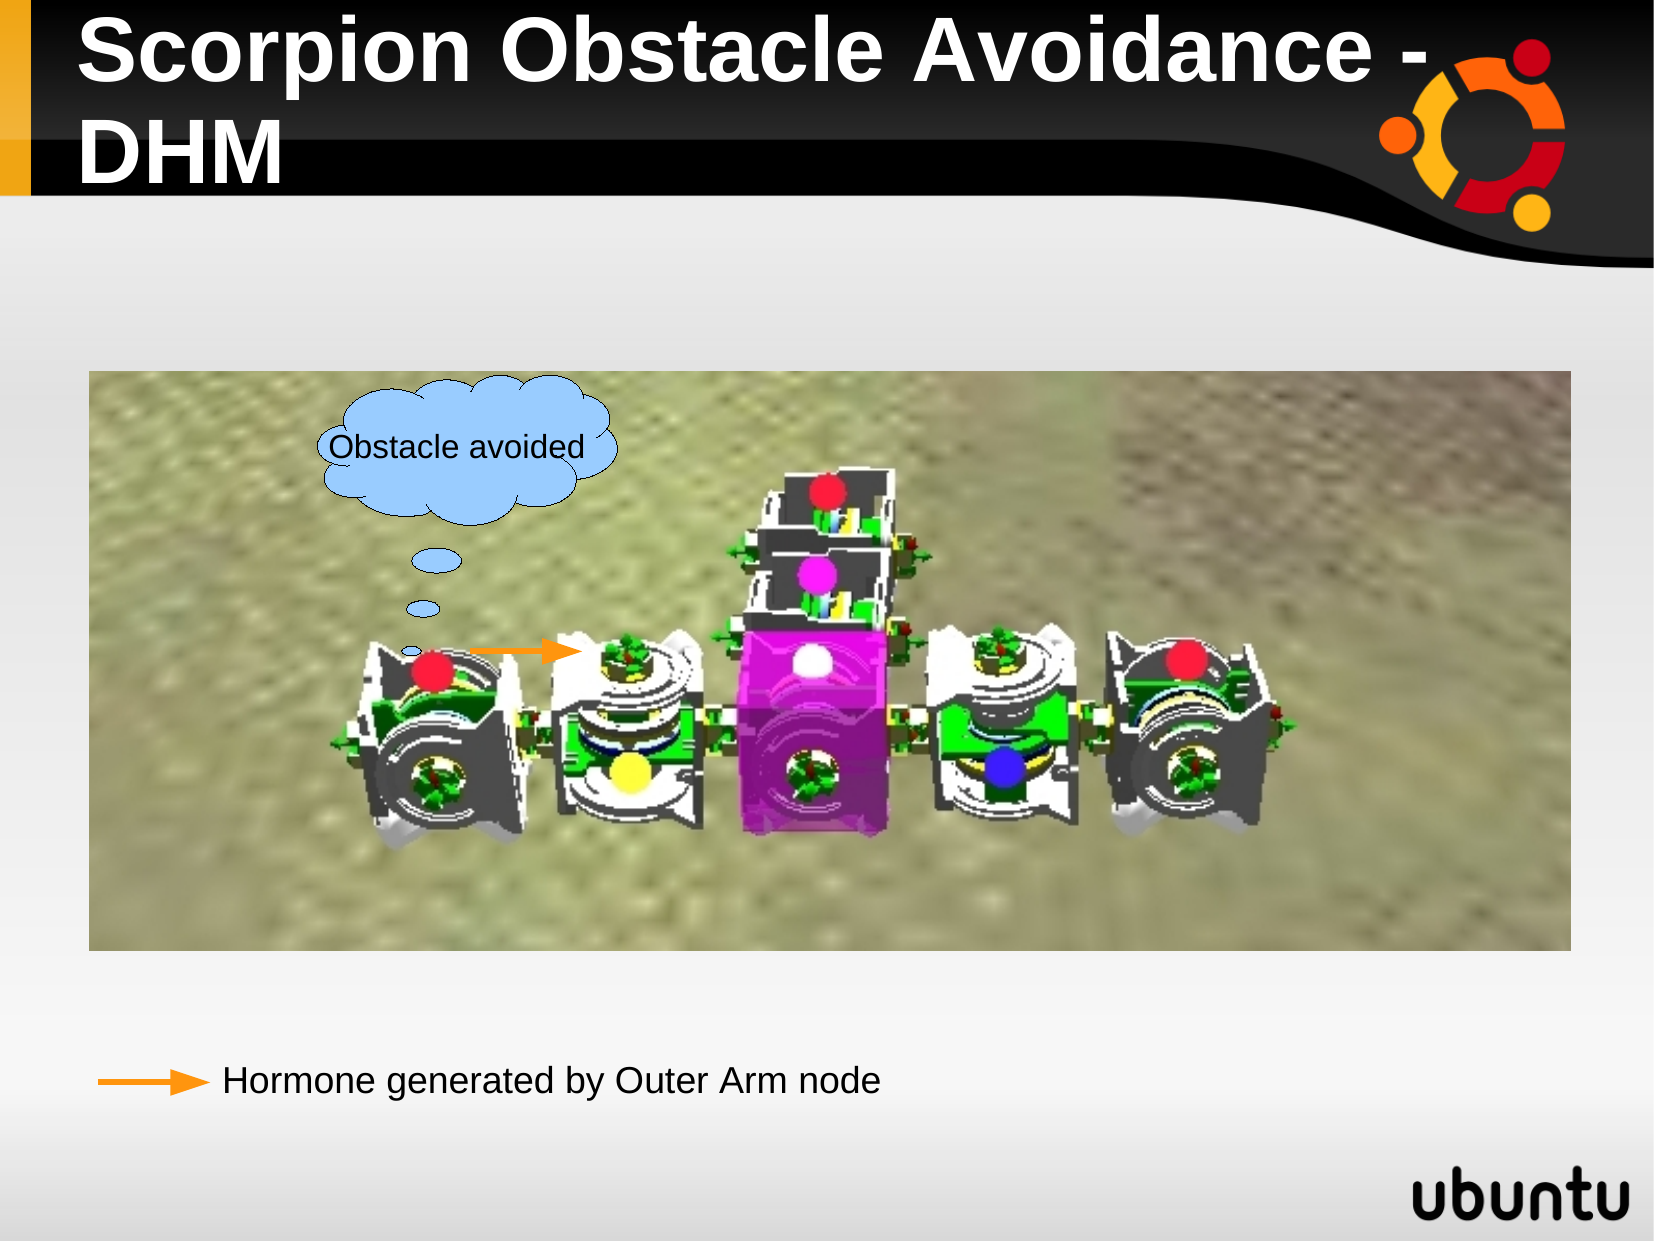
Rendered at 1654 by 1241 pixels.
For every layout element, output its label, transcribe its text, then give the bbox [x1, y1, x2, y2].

picture [0, 0, 1654, 1241]
text_box Obstacle avoided [317, 375, 618, 526]
text_box Obstacle avoided [411, 548, 462, 574]
title Scorpion Obstacle Avoidance - DHM [76, 0, 1565, 204]
text_box Obstacle avoided [406, 600, 440, 618]
text_box Hormone generated by Outer Arm node [207, 1051, 920, 1109]
